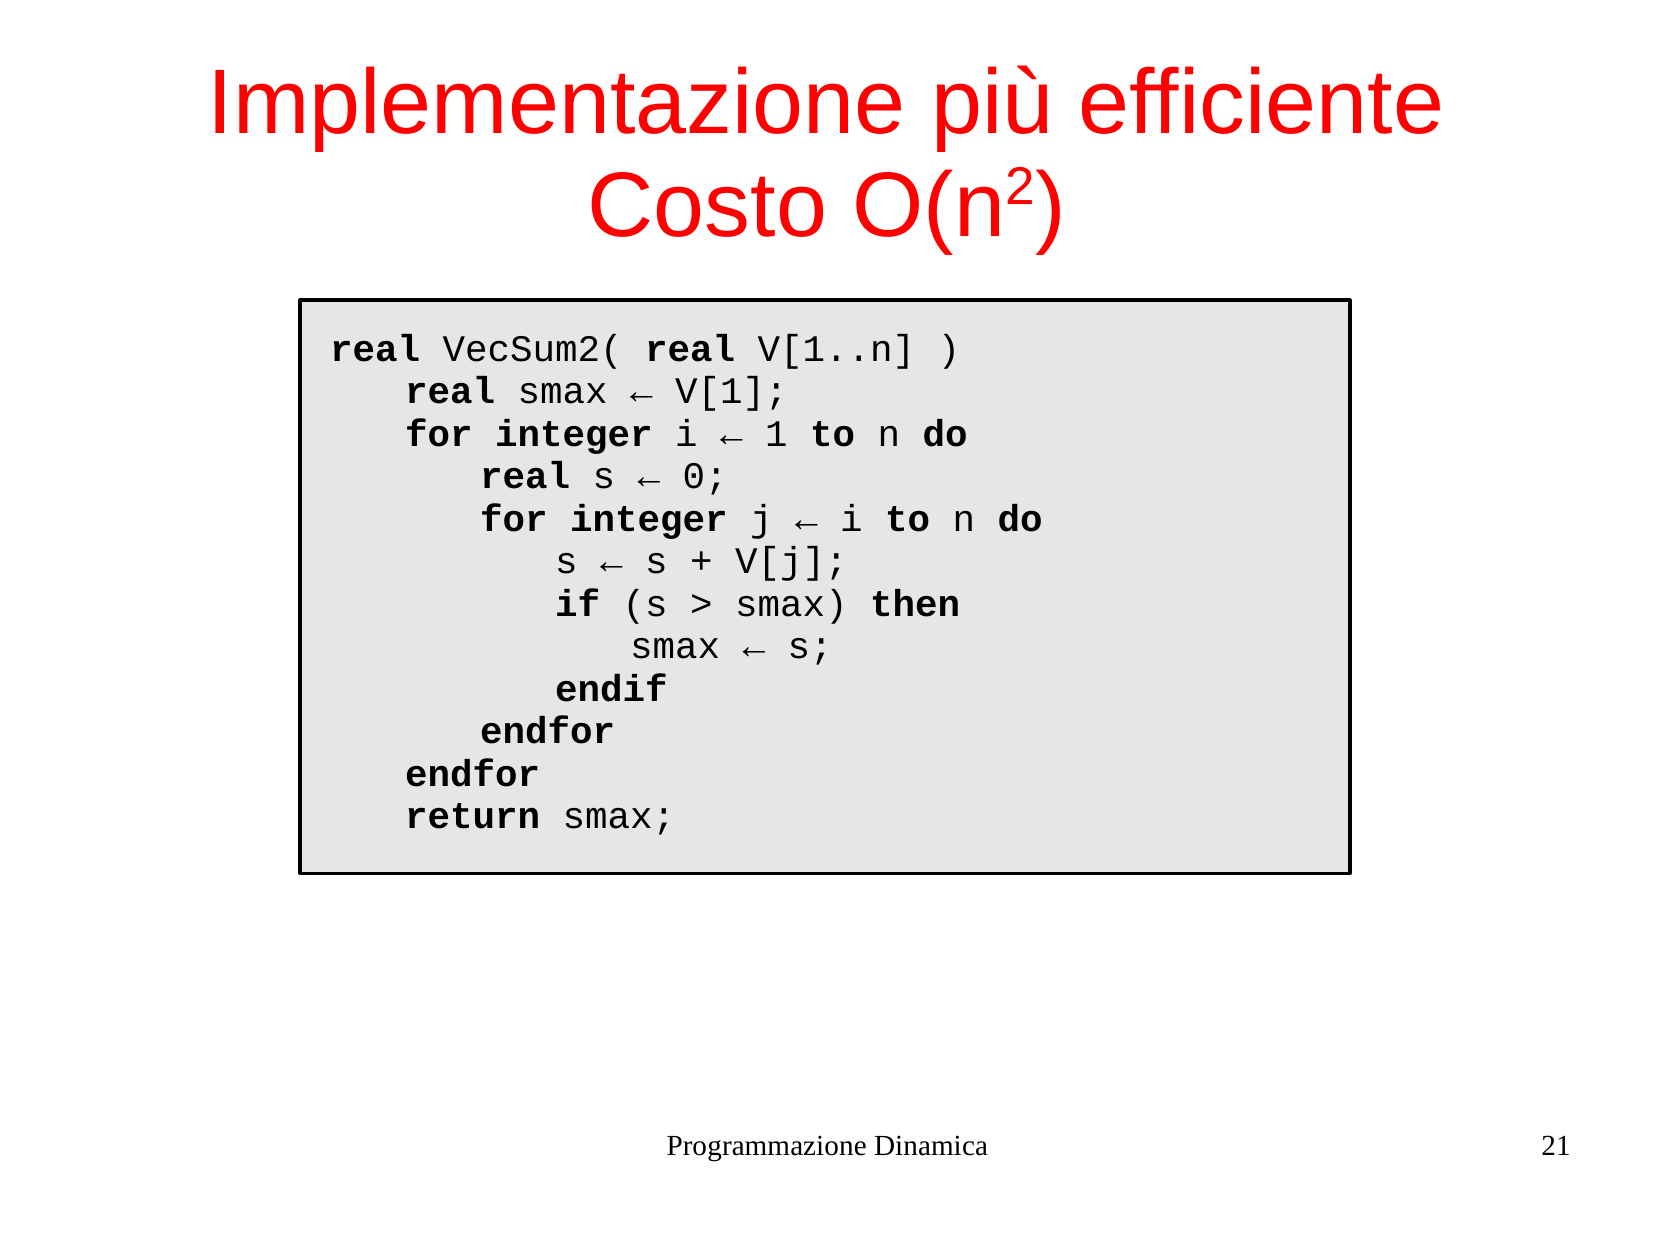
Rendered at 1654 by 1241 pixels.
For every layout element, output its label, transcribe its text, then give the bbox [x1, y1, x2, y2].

text_box real VecSum2( real V[1..n] ) real smax ← V[1]; for integer i ← 1 to n do real s ← 0; for integer j ← i to n do s ← s + V[j]; if (s > smax) then smax ← s; endif endfor endfor return smax; [300, 300, 1351, 874]
title Implementazione più efficiente Costo O(n2) [82, 48, 1571, 258]
